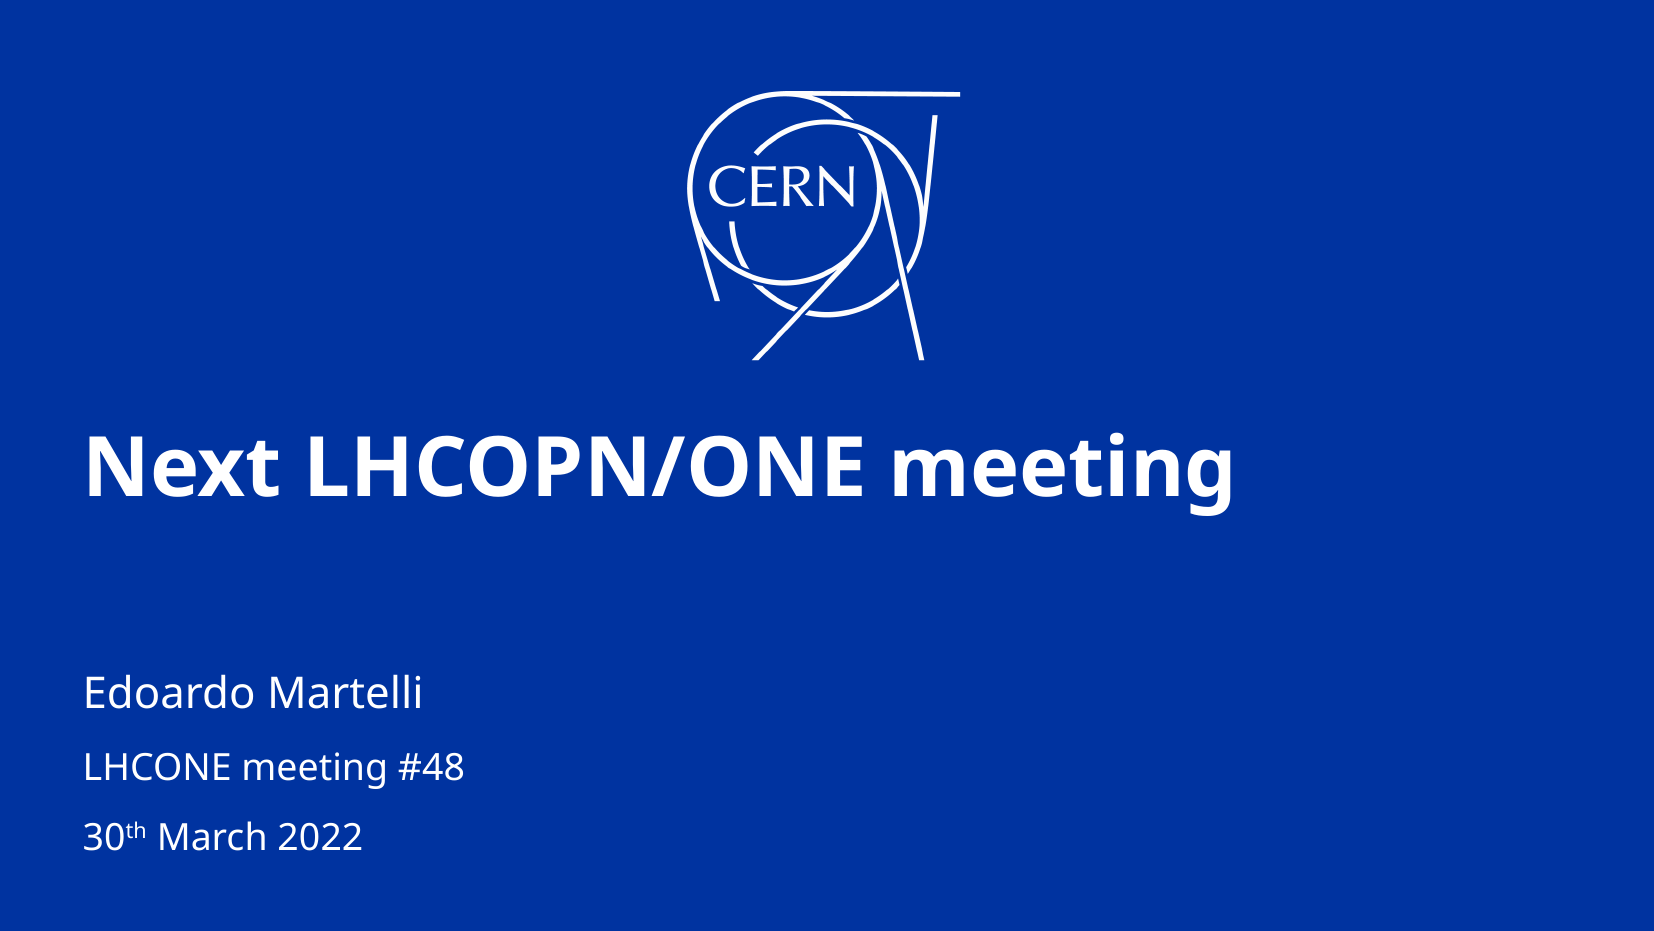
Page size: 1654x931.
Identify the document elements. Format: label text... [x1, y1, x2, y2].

title Next LHCOPN/ONE meeting [82, 407, 1571, 603]
picture [679, 82, 971, 372]
list Edoardo Martelli LHCONE meeting #48 30th March 2022 [82, 661, 1571, 898]
